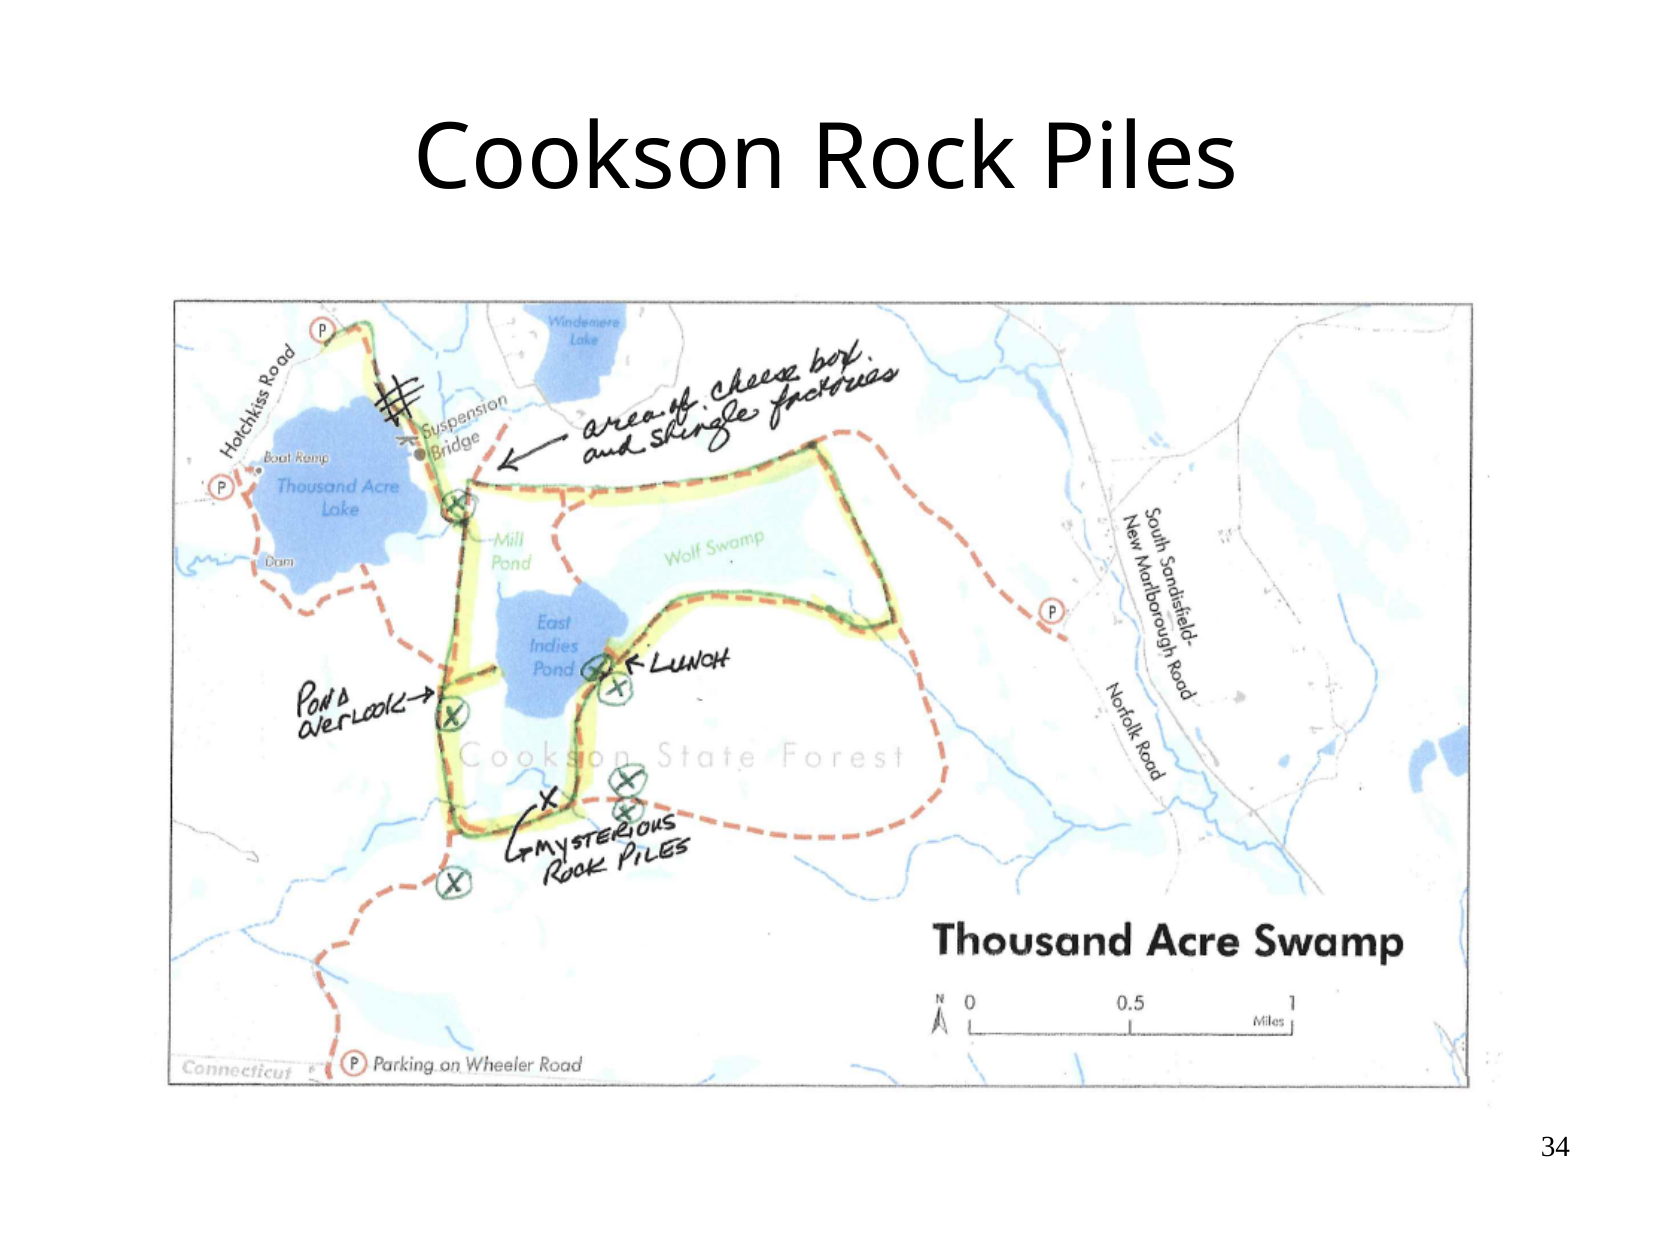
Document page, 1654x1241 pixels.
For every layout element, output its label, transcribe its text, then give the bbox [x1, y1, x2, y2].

title Cookson Rock Piles [82, 49, 1571, 257]
picture [150, 290, 1503, 1109]
